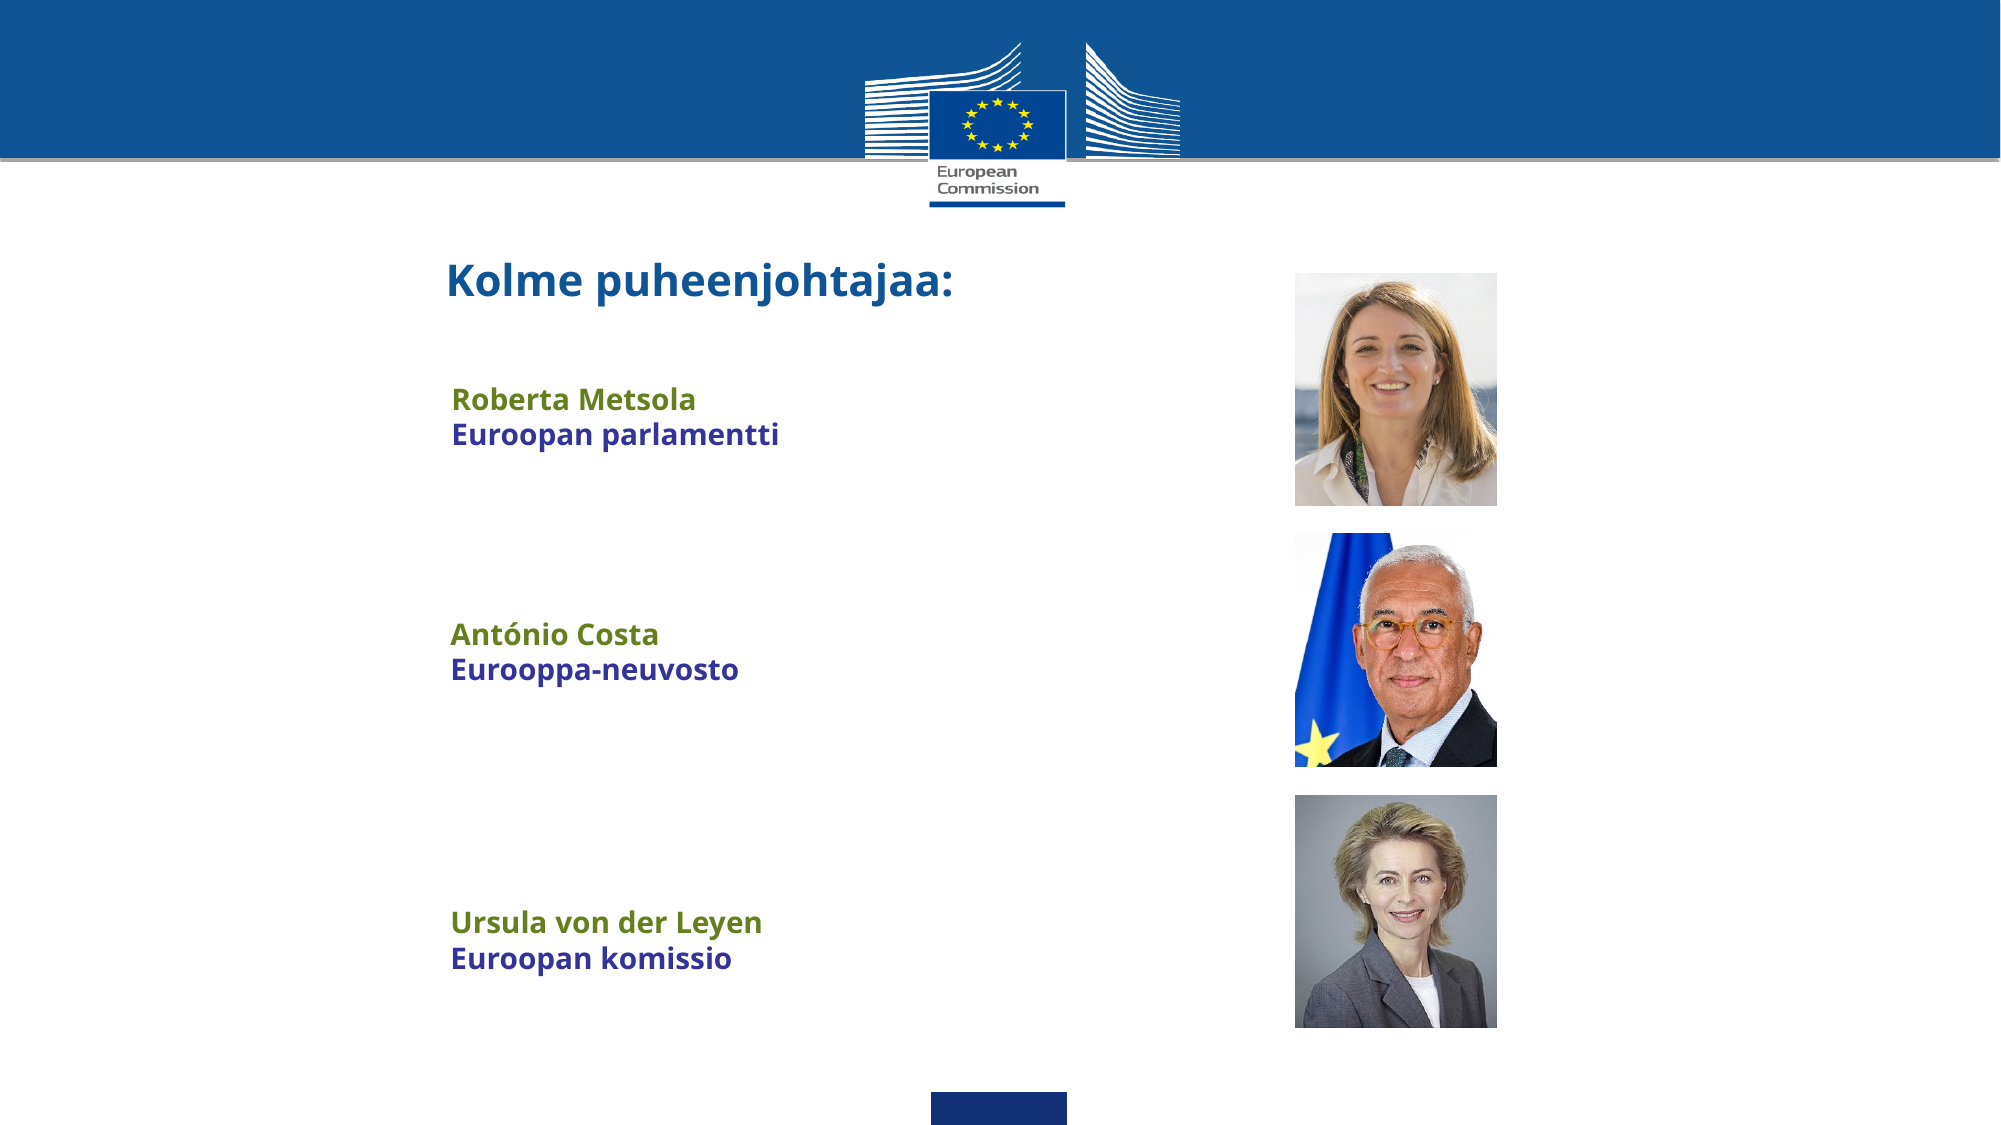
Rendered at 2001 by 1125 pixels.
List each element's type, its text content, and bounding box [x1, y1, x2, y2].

picture [1295, 533, 1497, 767]
text_box Roberta Metsola Euroopan parlamentti [437, 328, 888, 459]
text_box Ursula von der Leyen Euroopan komissio [436, 852, 1008, 1019]
text_box António Costa Eurooppa-neuvosto [436, 608, 1034, 694]
text_box Kolme puheenjohtajaa: [397, 236, 1157, 323]
picture [1295, 273, 1497, 506]
picture [1295, 795, 1497, 1028]
